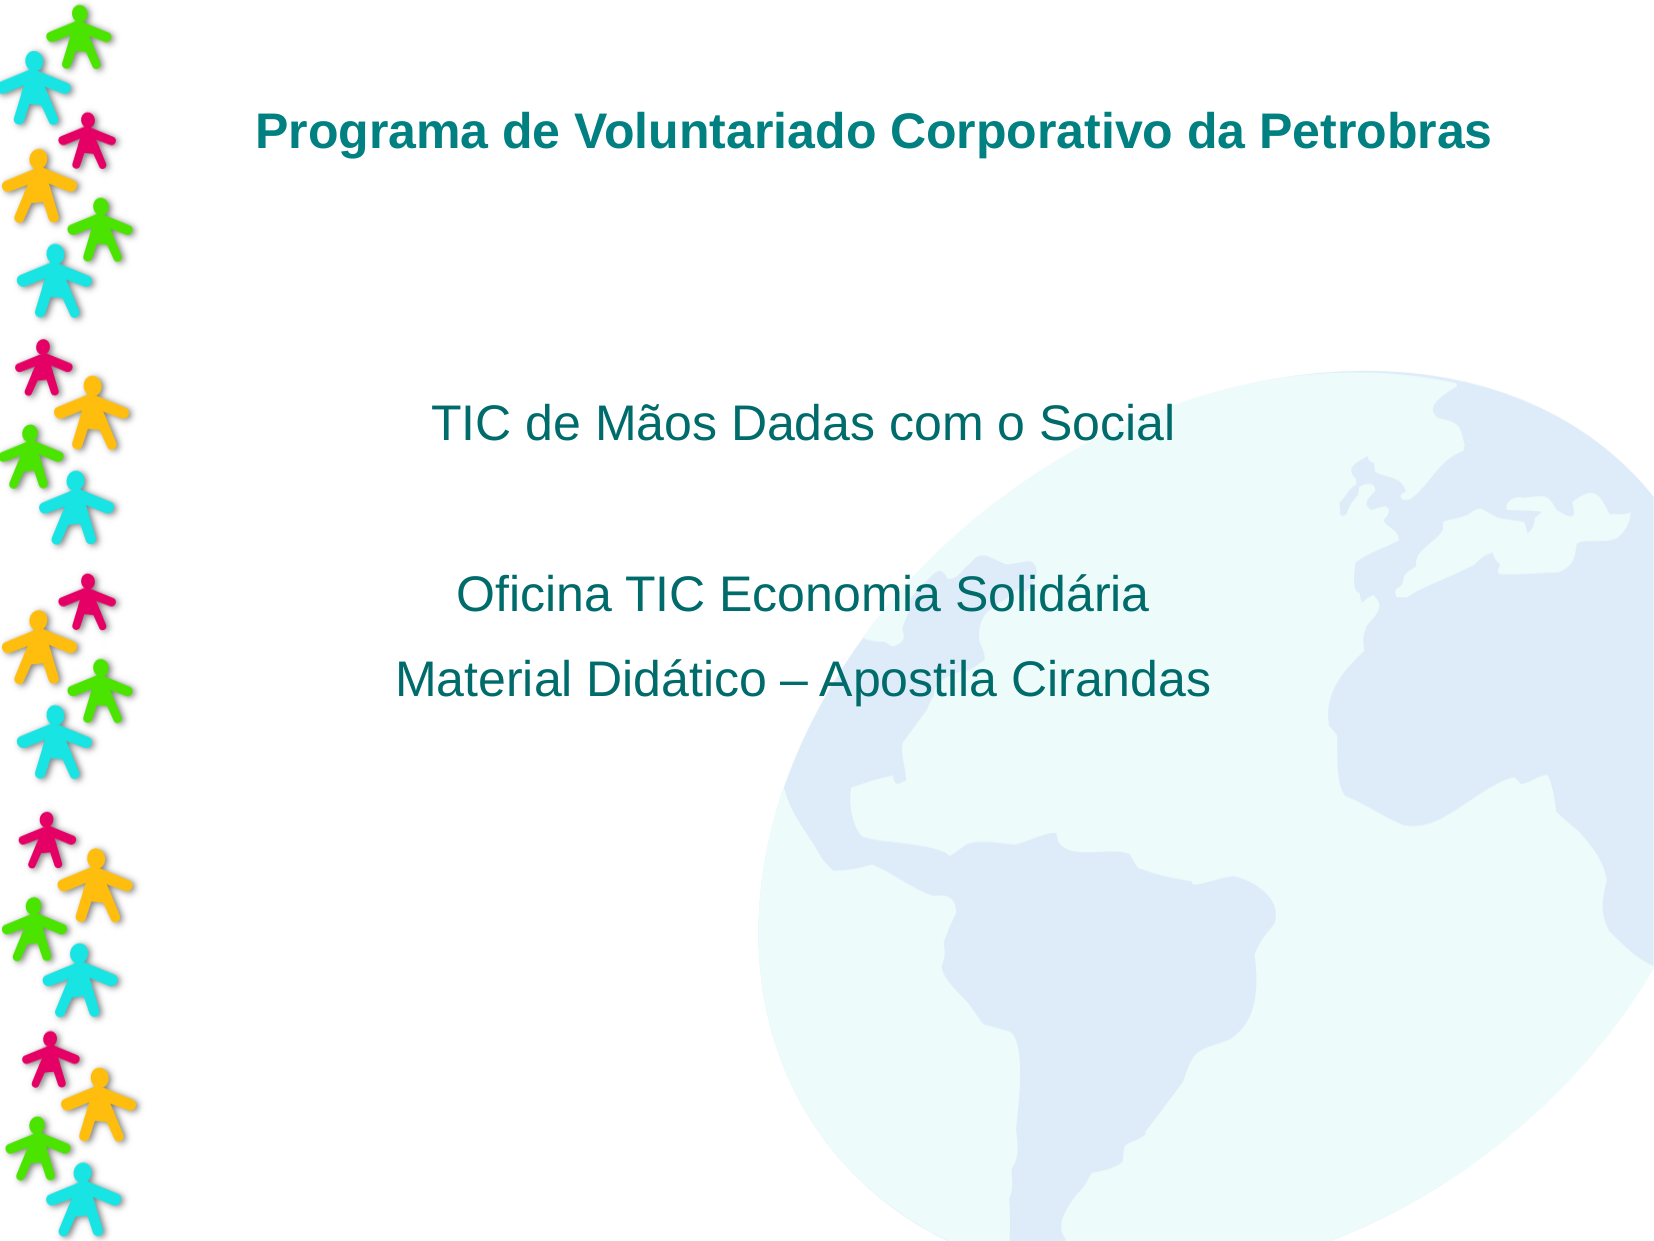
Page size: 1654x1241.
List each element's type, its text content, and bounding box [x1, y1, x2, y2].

picture [0, 0, 1654, 1241]
list TIC de Mãos Dadas com o Social Oficina TIC Economia Solidária Material Didático – Apostila Cirandas [58, 177, 1547, 1076]
title Programa de Voluntariado Corporativo da Petrobras [130, 97, 1619, 164]
